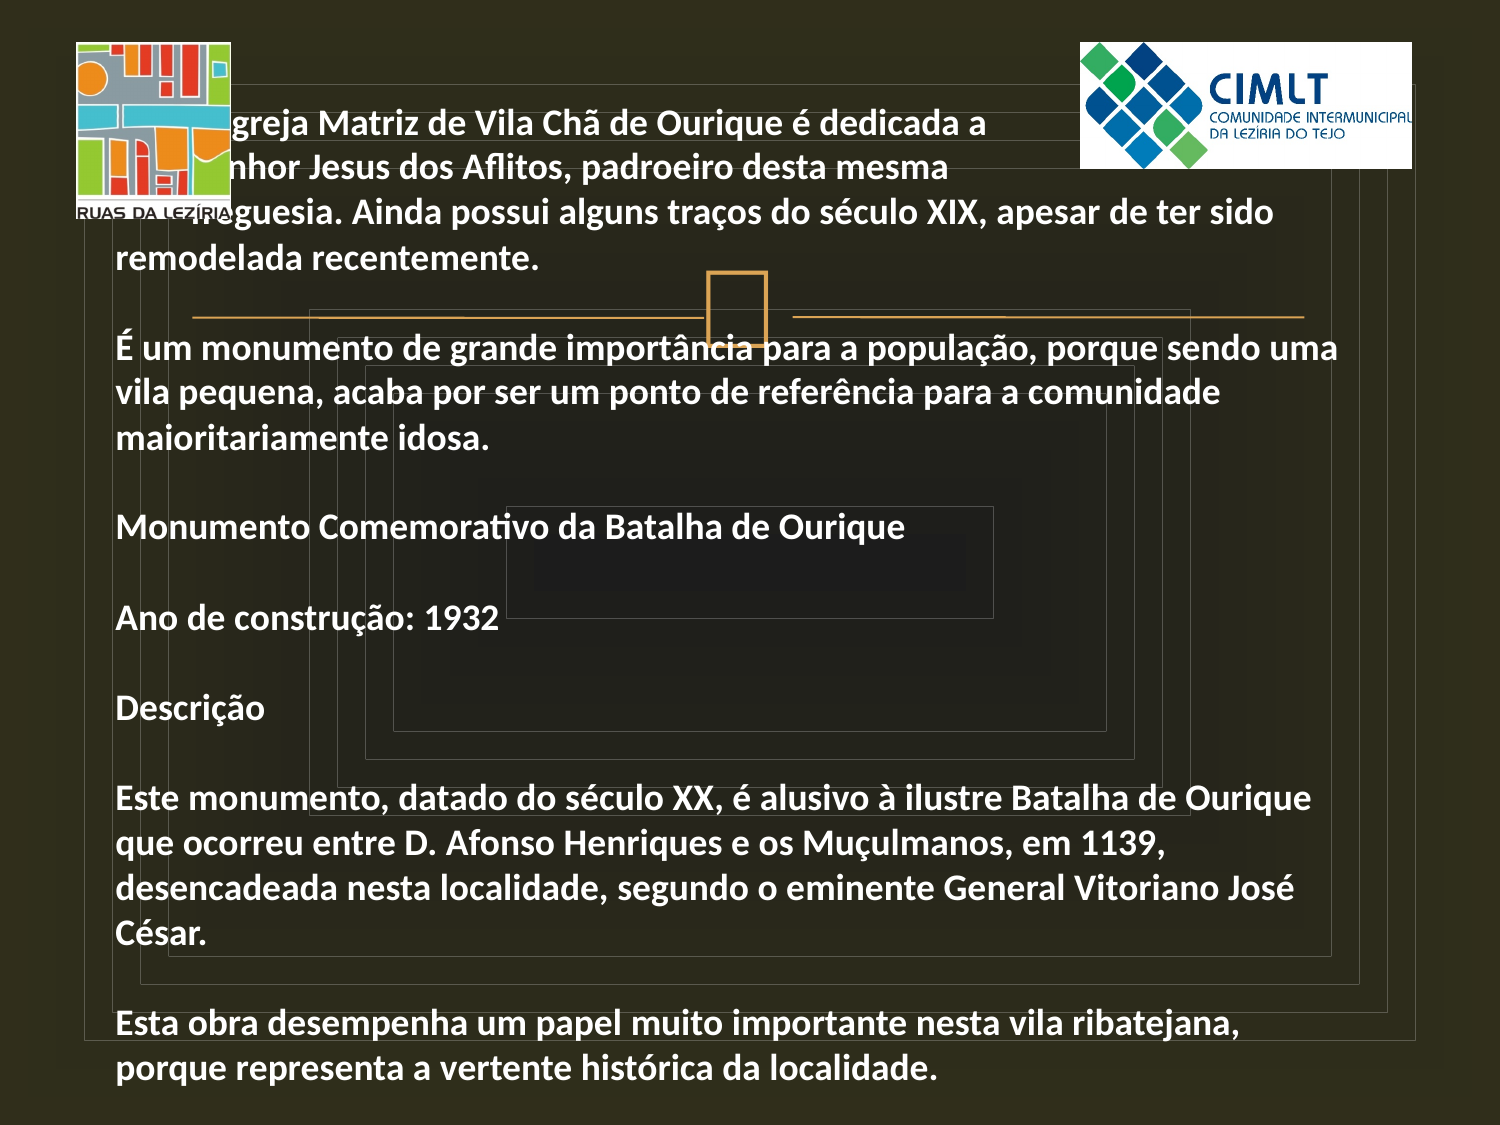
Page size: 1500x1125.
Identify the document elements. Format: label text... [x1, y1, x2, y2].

text_box A Igreja Matriz de Vila Chã de Ourique é dedicada a Senhor Jesus dos Aflitos, padroeiro desta mesma freguesia. Ainda possui alguns traços do século XIX, apesar de ter sido remodelada recentemente. É um monumento de grande importância para a população, porque sendo uma vila pequena, acaba por ser um ponto de referência para a comunidade maioritariamente idosa. Monumento Comemorativo da Batalha de Ourique Ano de construção: 1932 Descrição Este monumento, datado do século XX, é alusivo à ilustre Batalha de Ourique que ocorreu entre D. Afonso Henriques e os Muçulmanos, em 1139, desencadeada nesta localidade, segundo o eminente General Vitoriano José César. Esta obra desempenha um papel muito importante nesta vila ribatejana, porque representa a vertente histórica da localidade. [100, 0, 1376, 1125]
picture [1080, 42, 1412, 169]
picture [76, 42, 231, 219]
